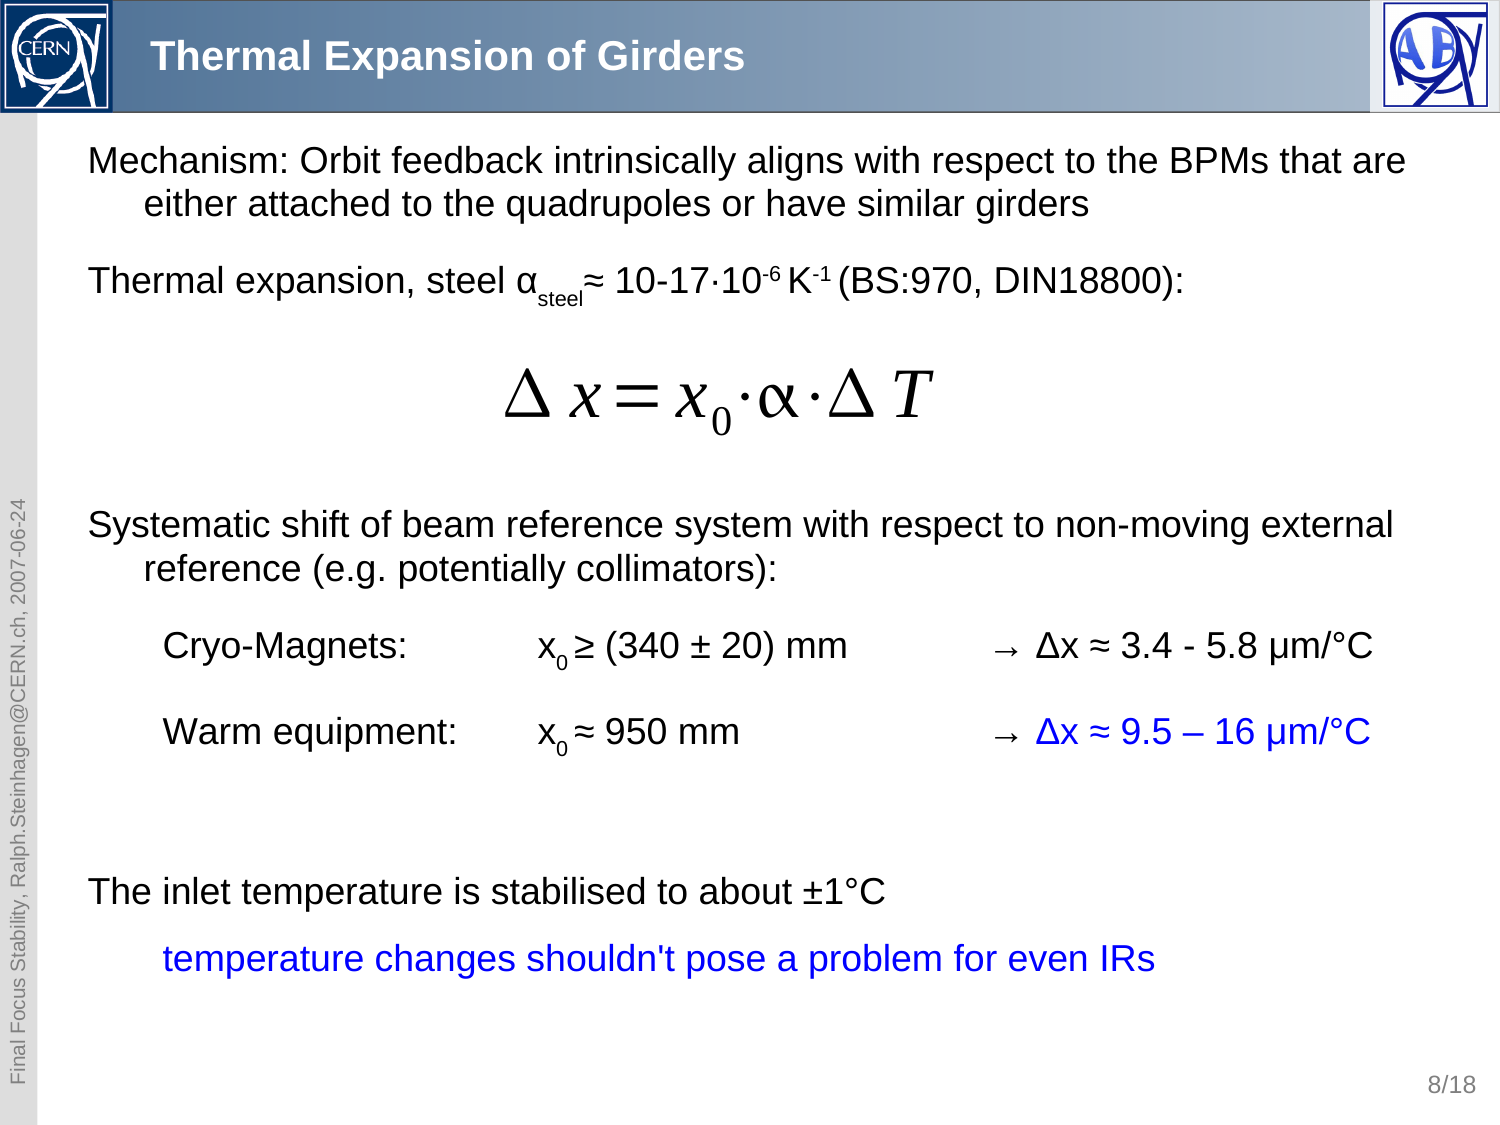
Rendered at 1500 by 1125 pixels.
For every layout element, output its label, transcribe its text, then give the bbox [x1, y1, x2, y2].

picture [1382, 1, 1489, 108]
picture [0, 0, 113, 113]
title Thermal Expansion of Girders [150, 0, 1201, 113]
chart [486, 354, 945, 443]
list Mechanism: Orbit feedback intrinsically aligns with respect to the BPMs that are either attached to the quadrupoles or have similar girders Thermal expansion, steel αsteel≈ 10-17∙10-6 K-1 (BS:970, DIN18800): Systematic shift of beam reference system with respect to non-moving external reference (e.g. potentially collimators): Cryo-Magnets: x0 ≥ (340 ± 20) mm → Δx ≈ 3.4 - 5.8 μm/°C Warm equipment: x0 ≈ 950 mm → Δx ≈ 9.5 – 16 μm/°C The inlet temperature is stabilised to about ±1°C temperature changes shouldn't pose a problem for even IRs [87, 137, 1438, 1016]
